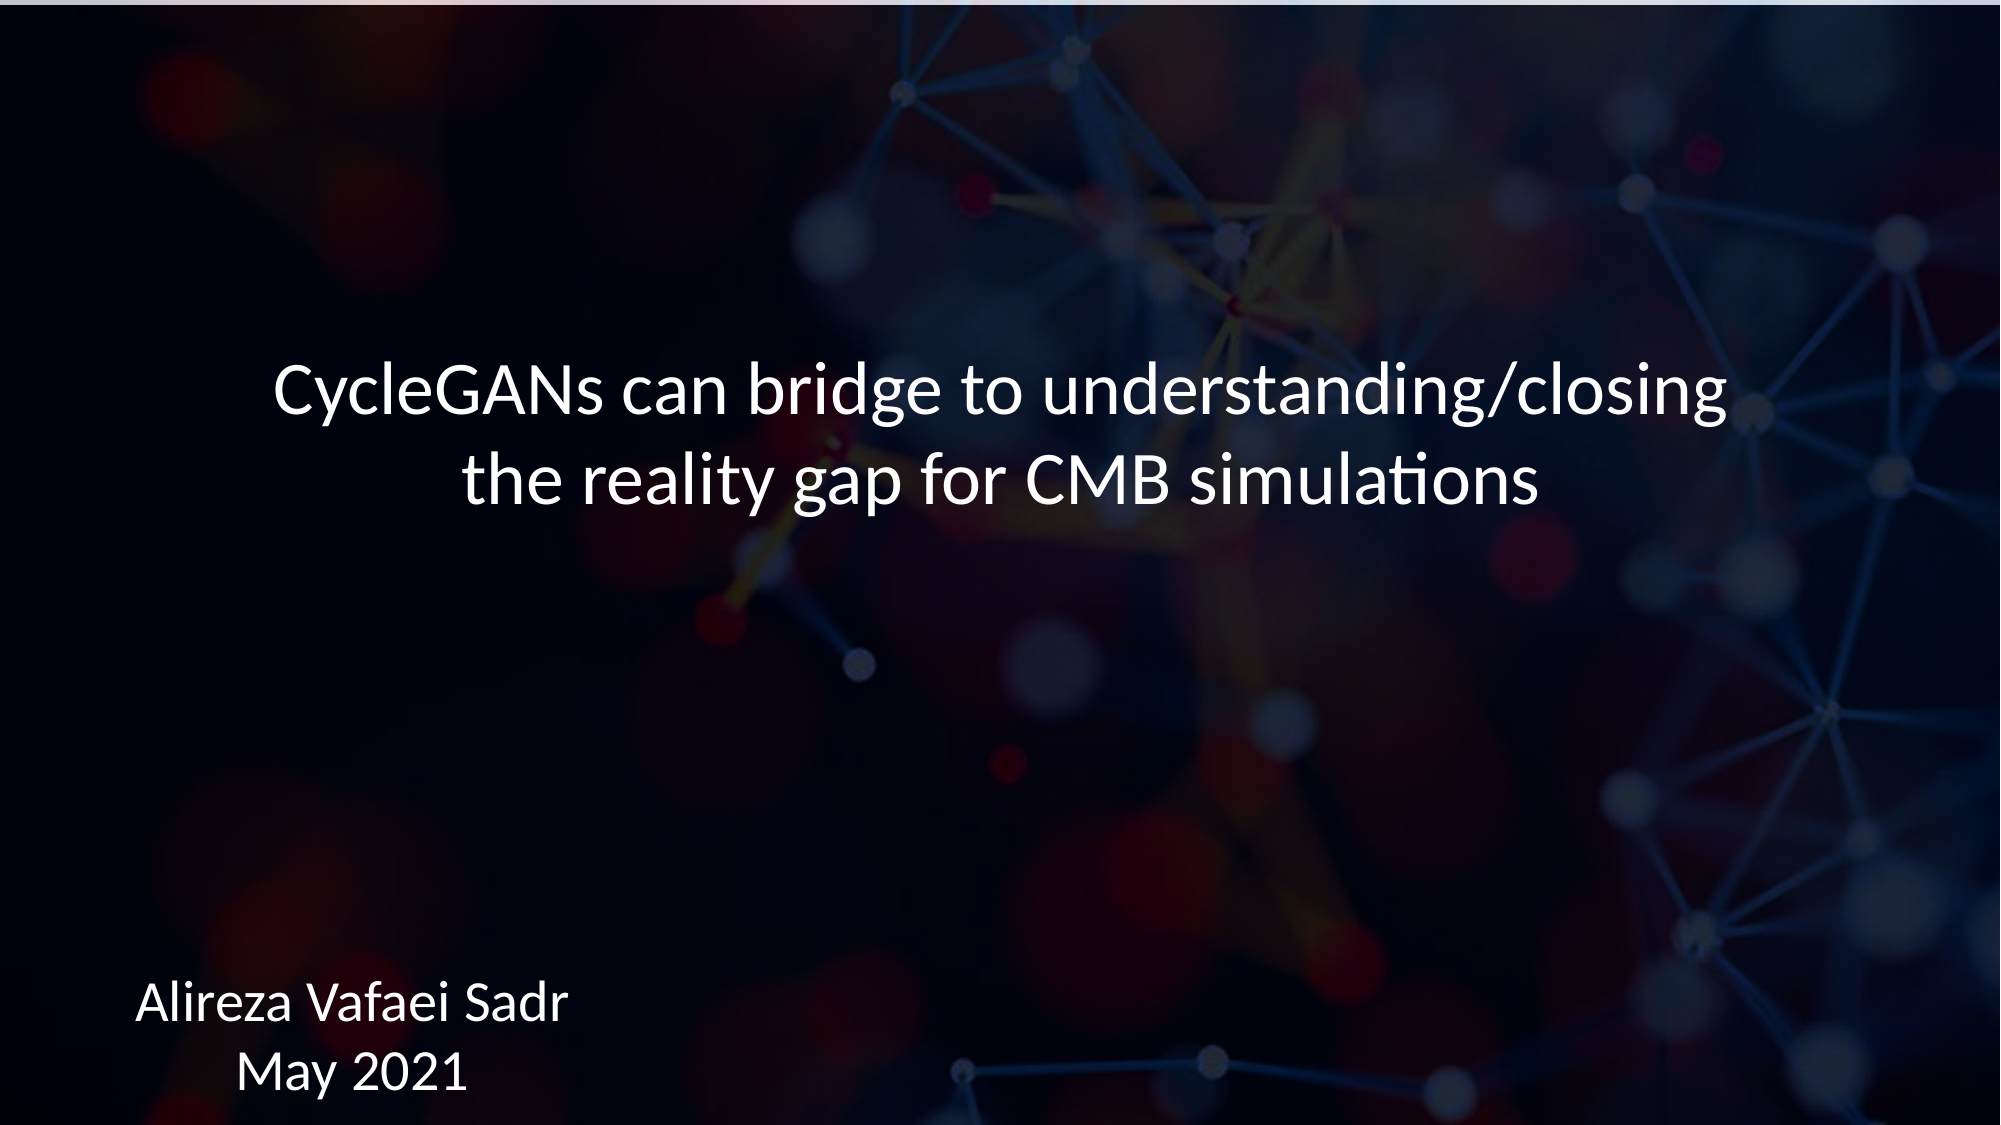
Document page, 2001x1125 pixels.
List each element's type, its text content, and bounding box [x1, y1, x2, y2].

title CycleGANs can bridge to understanding/closing the reality gap for CMB simulations [255, 260, 1749, 528]
title Alireza Vafaei Sadr May 2021 [30, 945, 676, 1111]
picture [0, 5, 2000, 1125]
